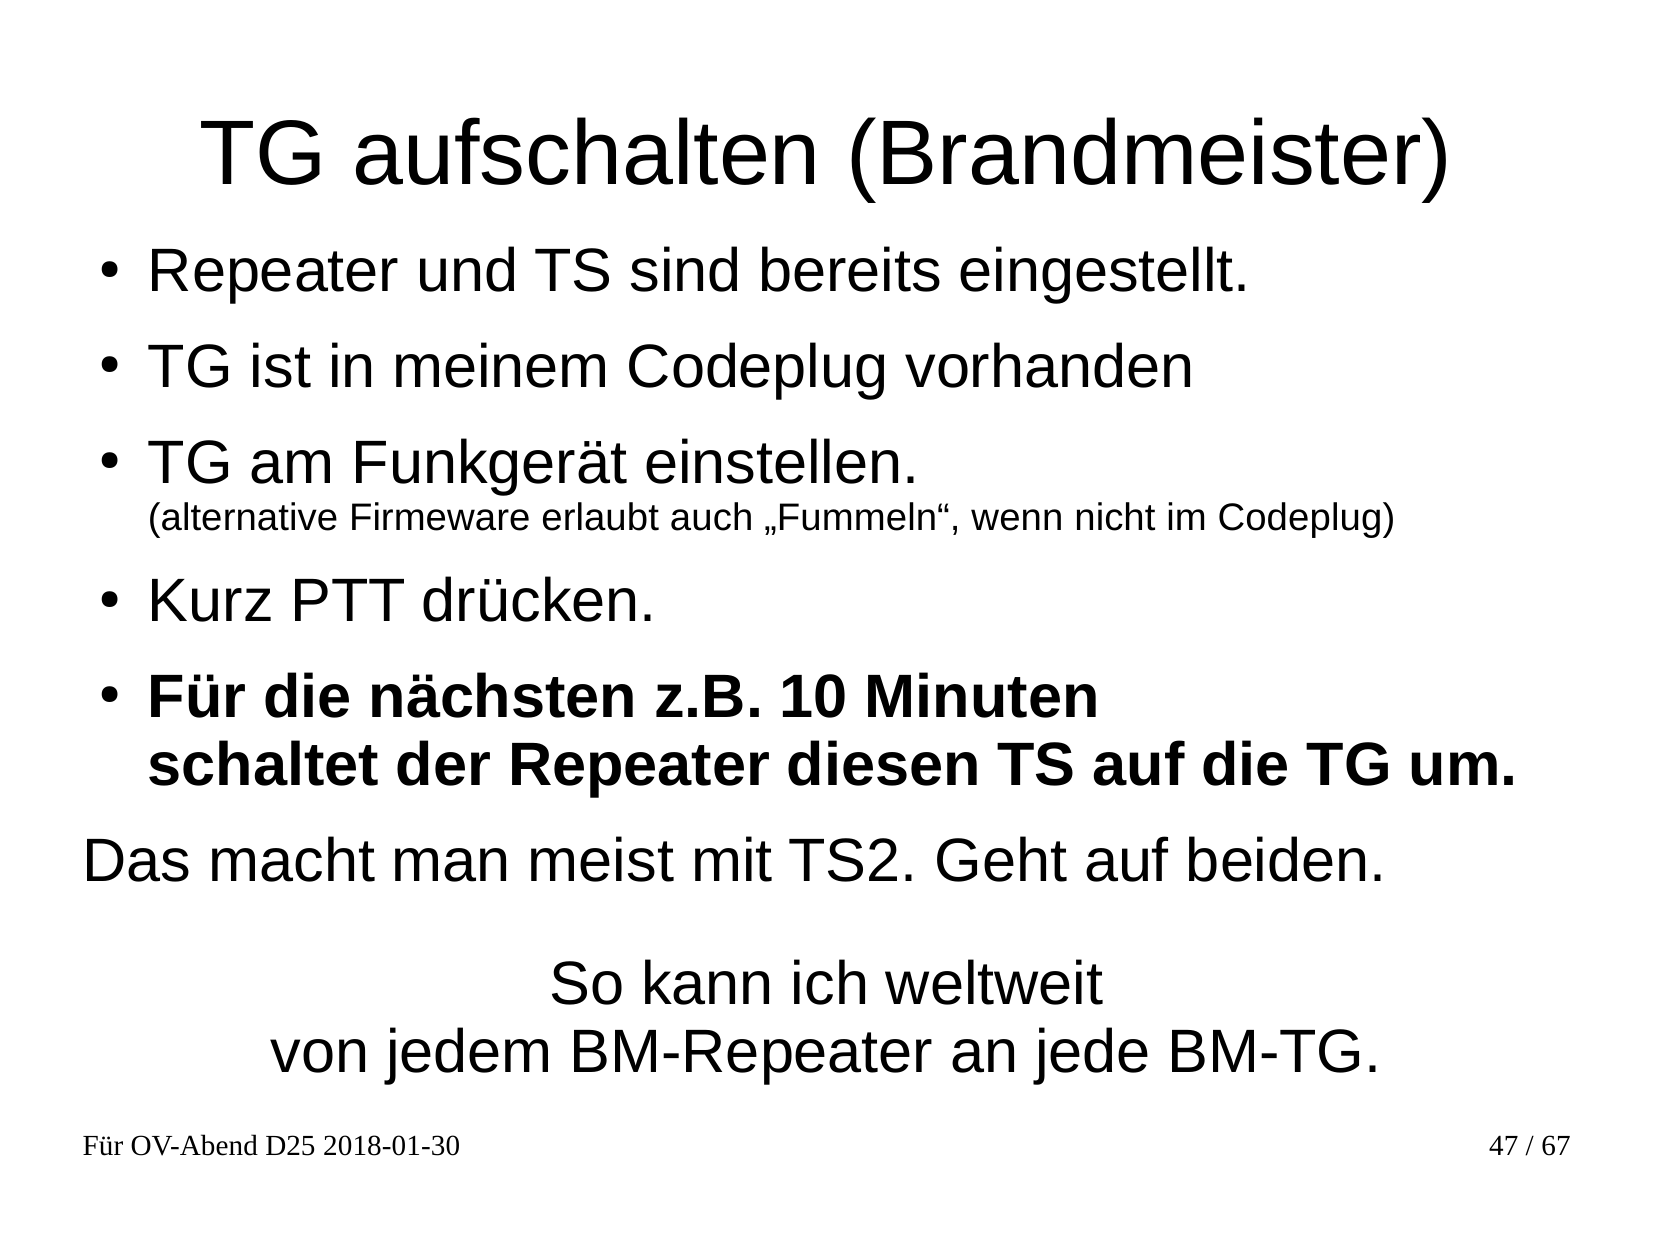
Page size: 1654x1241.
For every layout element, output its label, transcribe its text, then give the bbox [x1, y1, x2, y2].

list Repeater und TS sind bereits eingestellt. TG ist in meinem Codeplug vorhanden TG am Funkgerät einstellen. (alternative Firmeware erlaubt auch „Fummeln“, wenn nicht im Codeplug) Kurz PTT drücken. Für die nächsten z.B. 10 Minuten schaltet der Repeater diesen TS auf die TG um. Das macht man meist mit TS2. Geht auf beiden. So kann ich weltweit von jedem BM-Repeater an jede BM-TG. [82, 236, 1571, 1087]
title TG aufschalten (Brandmeister) [82, 49, 1571, 236]
